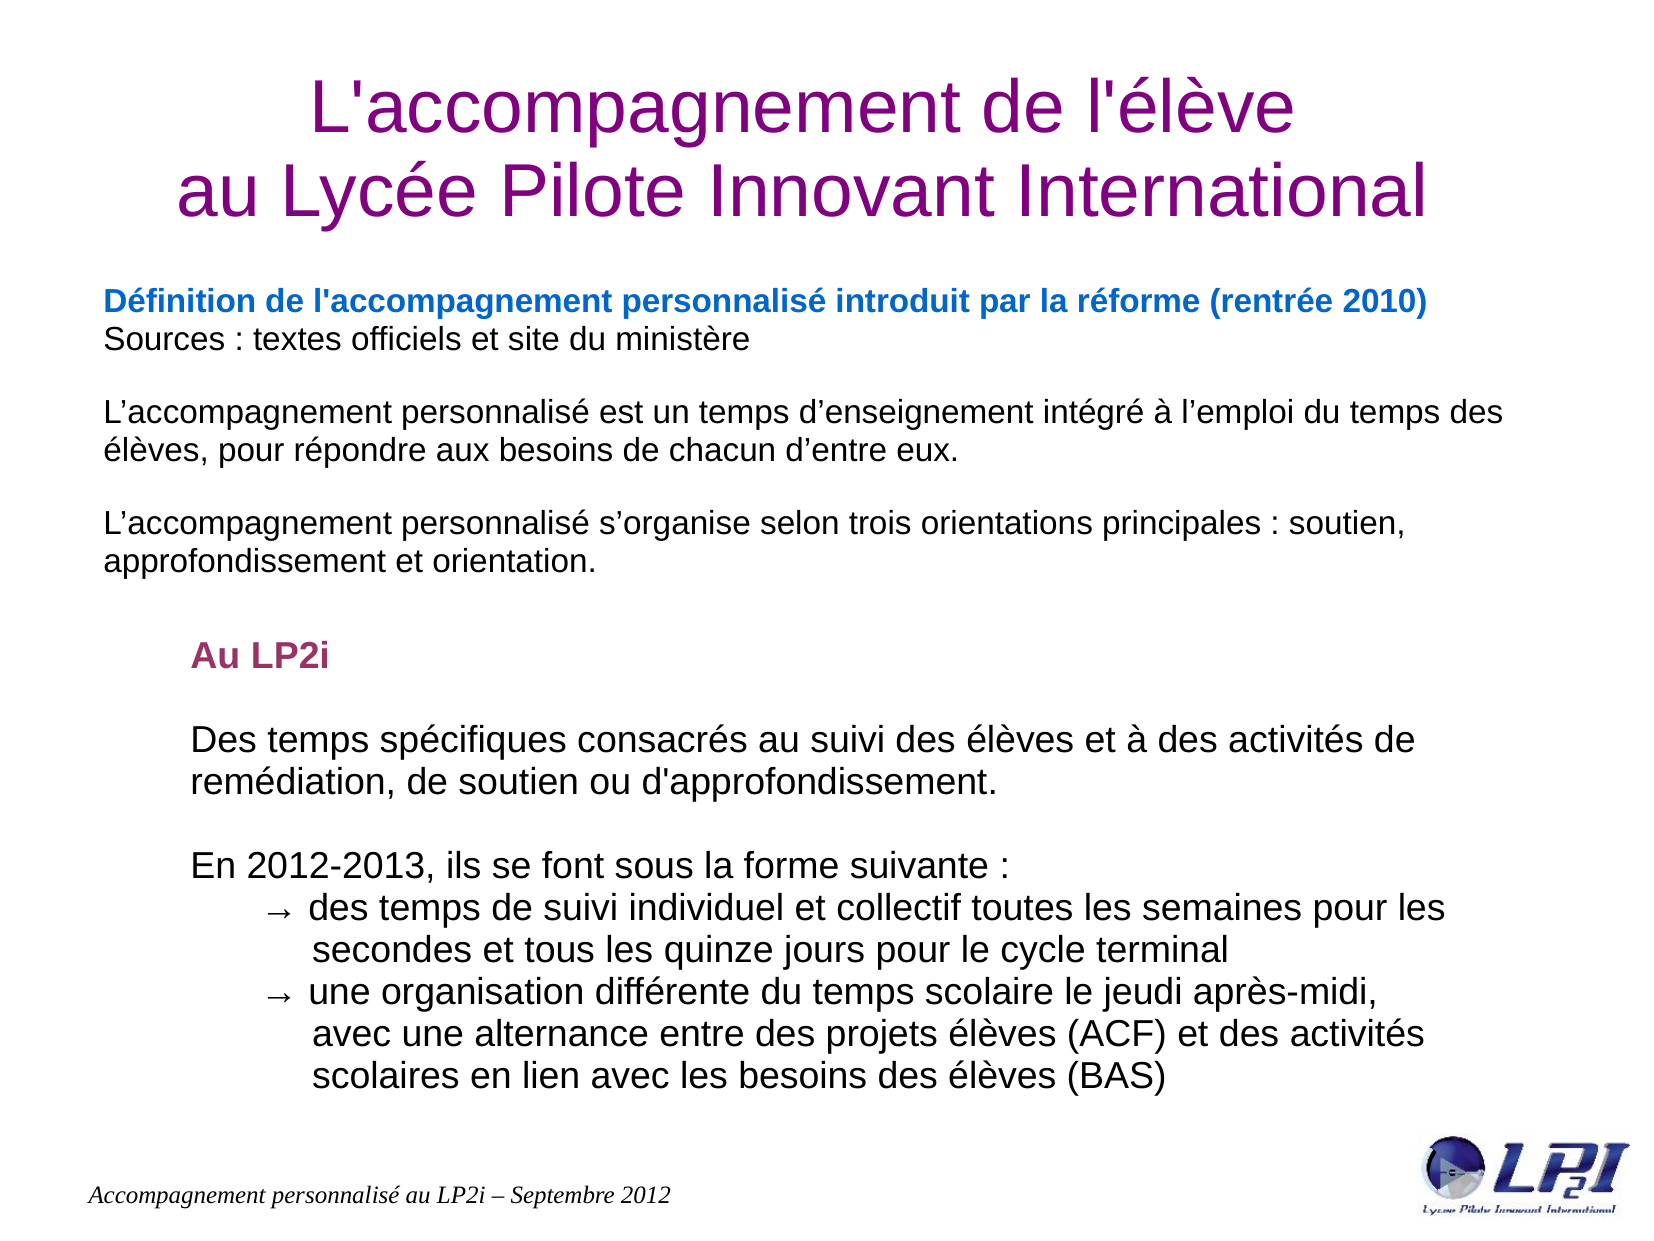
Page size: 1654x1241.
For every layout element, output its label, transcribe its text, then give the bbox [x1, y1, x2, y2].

picture [1417, 1133, 1630, 1217]
title L'accompagnement de l'élève au Lycée Pilote Innovant International [59, 64, 1548, 233]
text_box Définition de l'accompagnement personnalisé introduit par la réforme (rentrée 2010) Sources : textes officiels et site du ministère L’accompagnement personnalisé est un temps d’enseignement intégré à l’emploi du temps des élèves, pour répondre aux besoins de chacun d’entre eux. L’accompagnement personnalisé s’organise selon trois orientations principales : soutien, approfondissement et orientation. [88, 275, 1625, 627]
text_box Au LP2i Des temps spécifiques consacrés au suivi des élèves et à des activités de remédiation, de soutien ou d'approfondissement. En 2012-2013, ils se font sous la forme suivante : → des temps de suivi individuel et collectif toutes les semaines pour les secondes et tous les quinze jours pour le cycle terminal → une organisation différente du temps scolaire le jeudi après-midi, avec une alternance entre des projets élèves (ACF) et des activités scolaires en lien avec les besoins des élèves (BAS) [175, 627, 1477, 1148]
